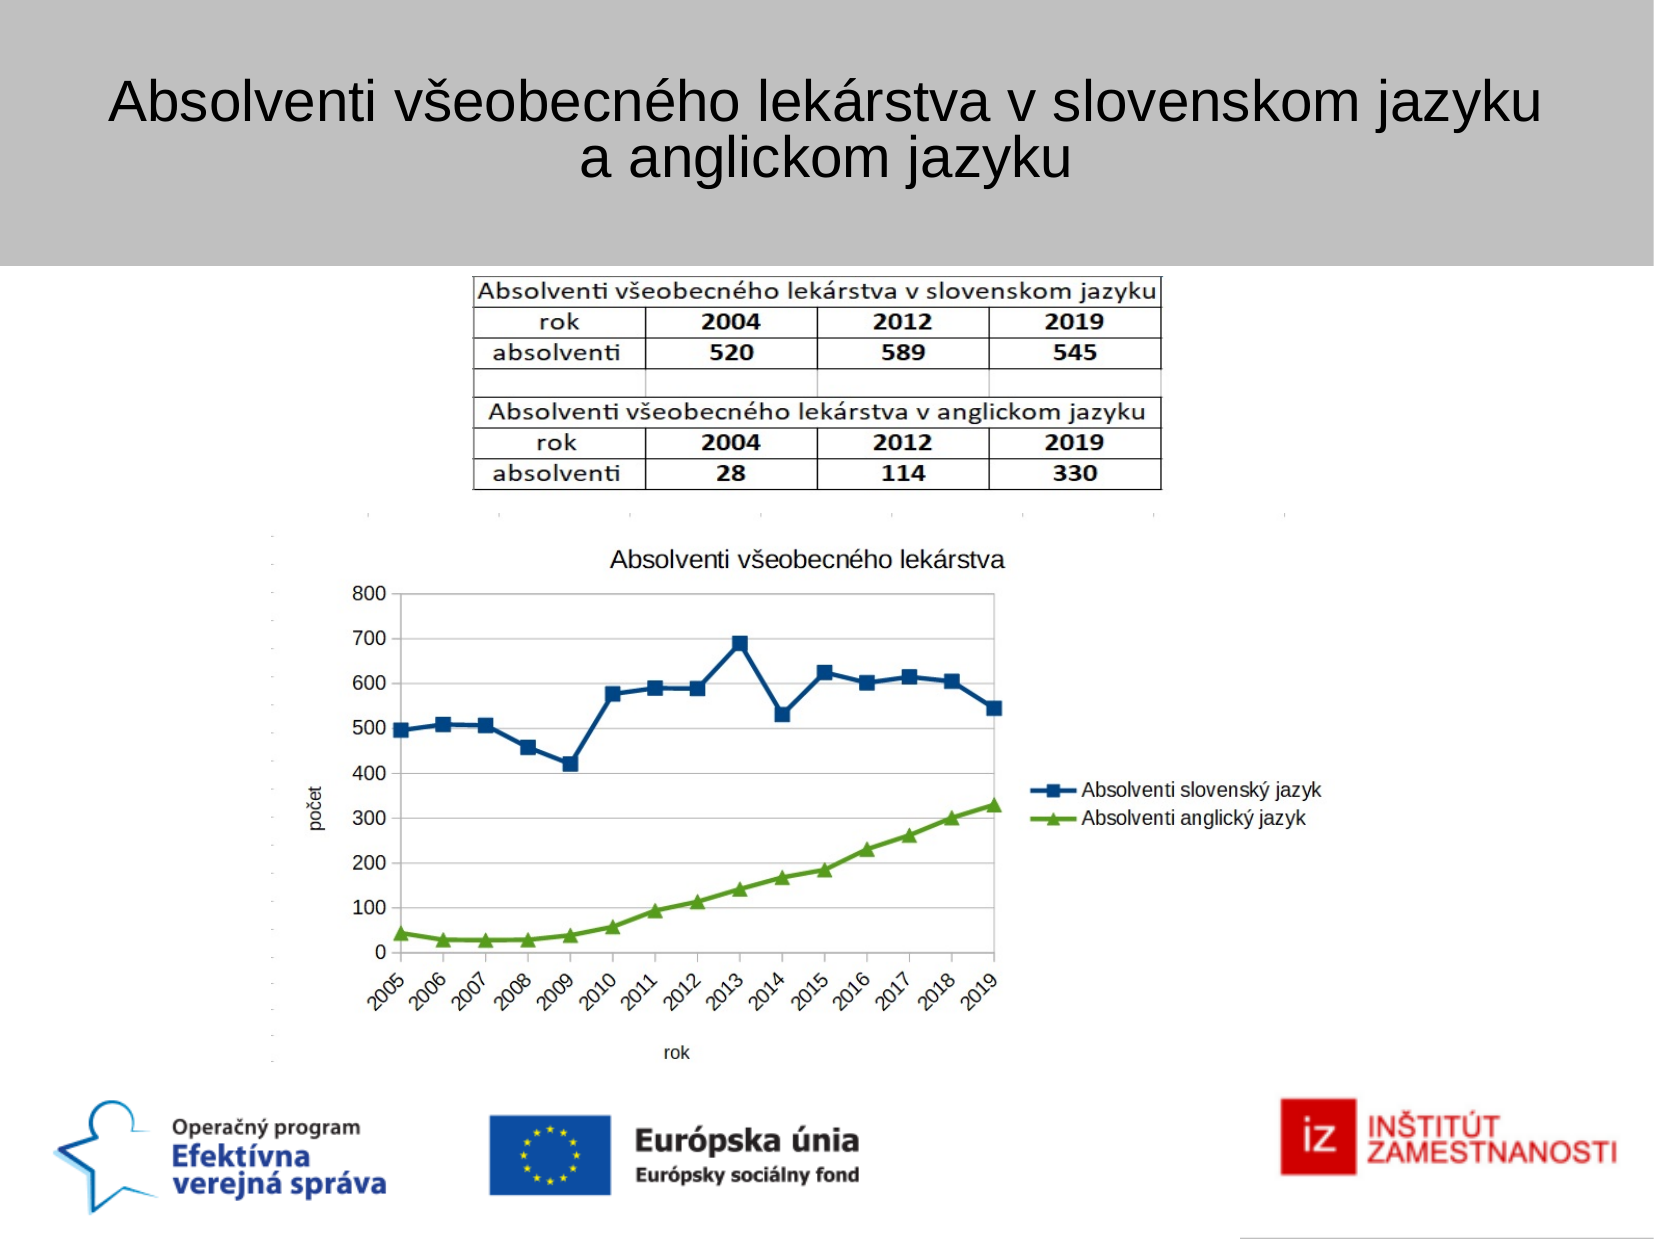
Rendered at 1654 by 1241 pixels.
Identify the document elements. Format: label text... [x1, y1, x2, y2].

picture [29, 513, 1654, 1241]
title Absolventi všeobecného lekárstva v slovenskom jazyku a anglickom jazyku [88, 29, 1565, 237]
picture [472, 276, 1170, 497]
